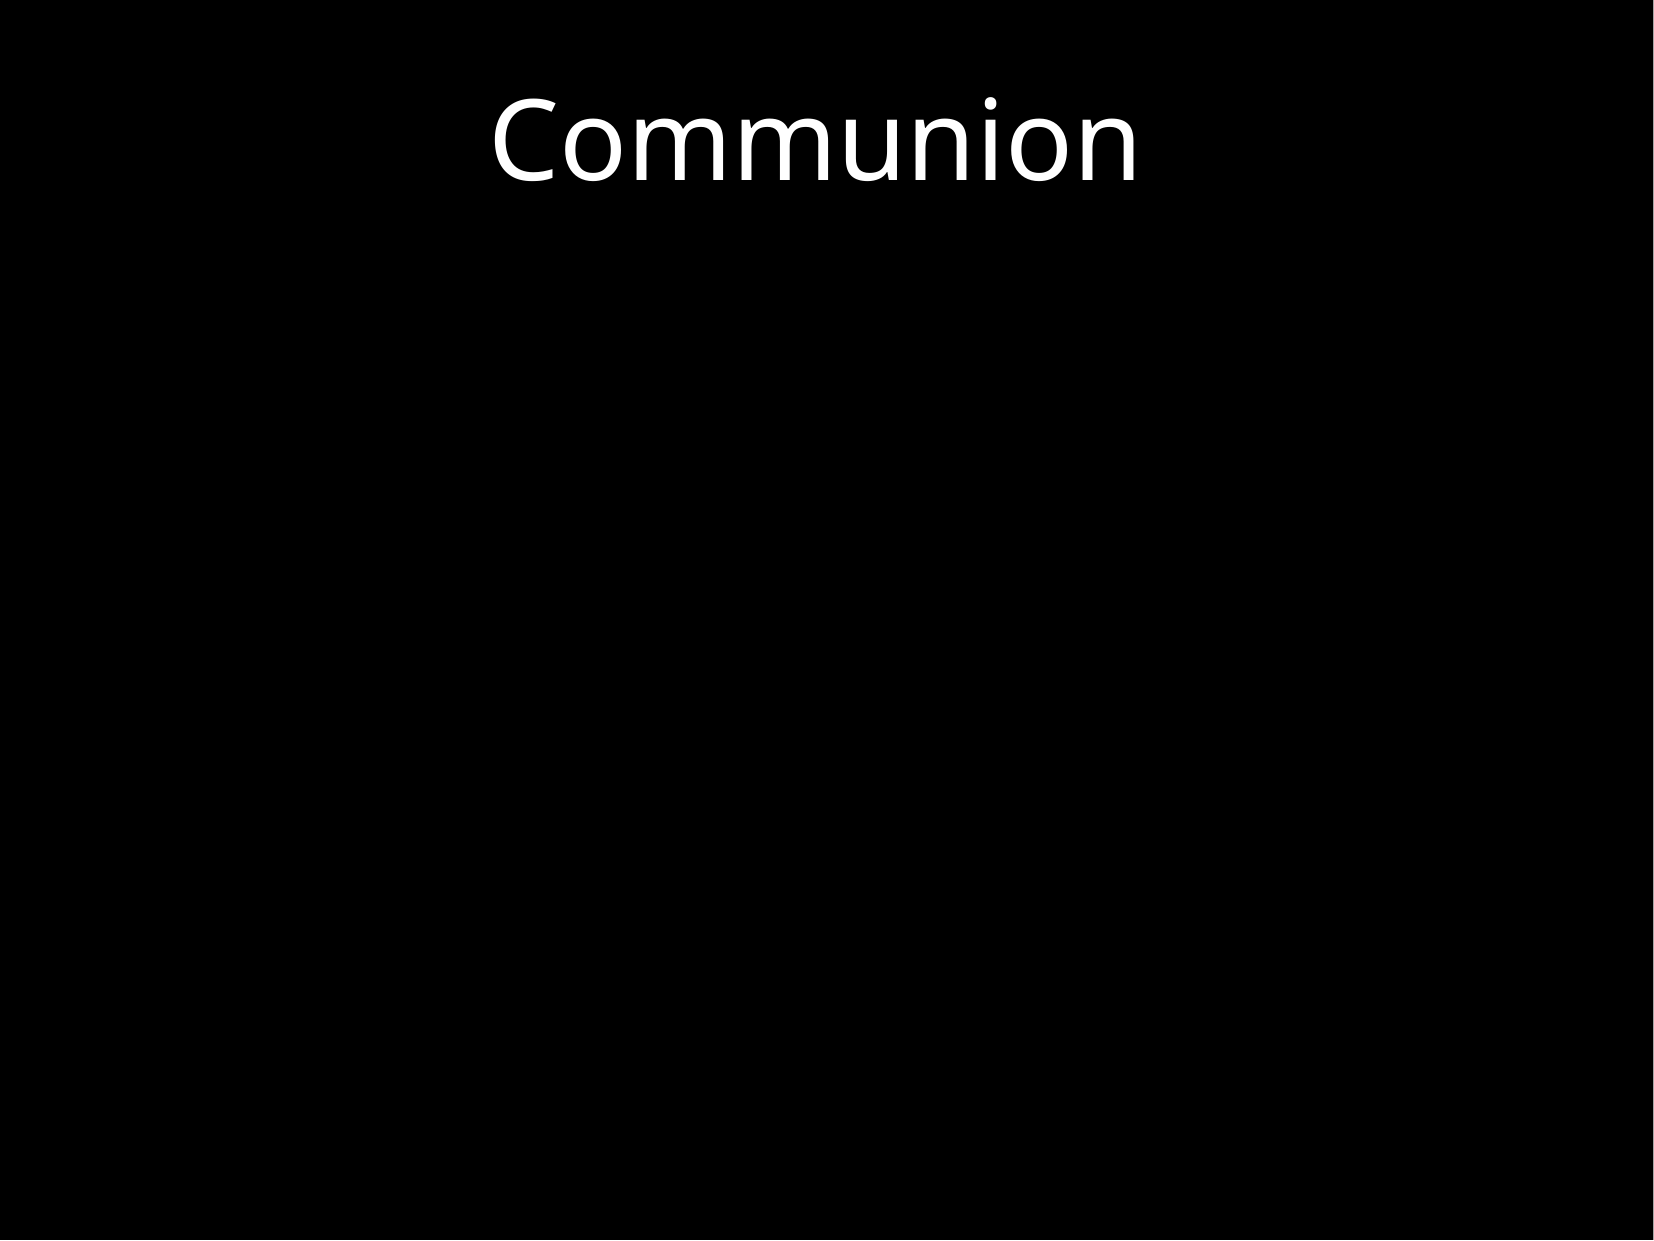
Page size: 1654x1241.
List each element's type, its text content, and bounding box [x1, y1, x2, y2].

list Communion [71, 60, 1560, 1069]
